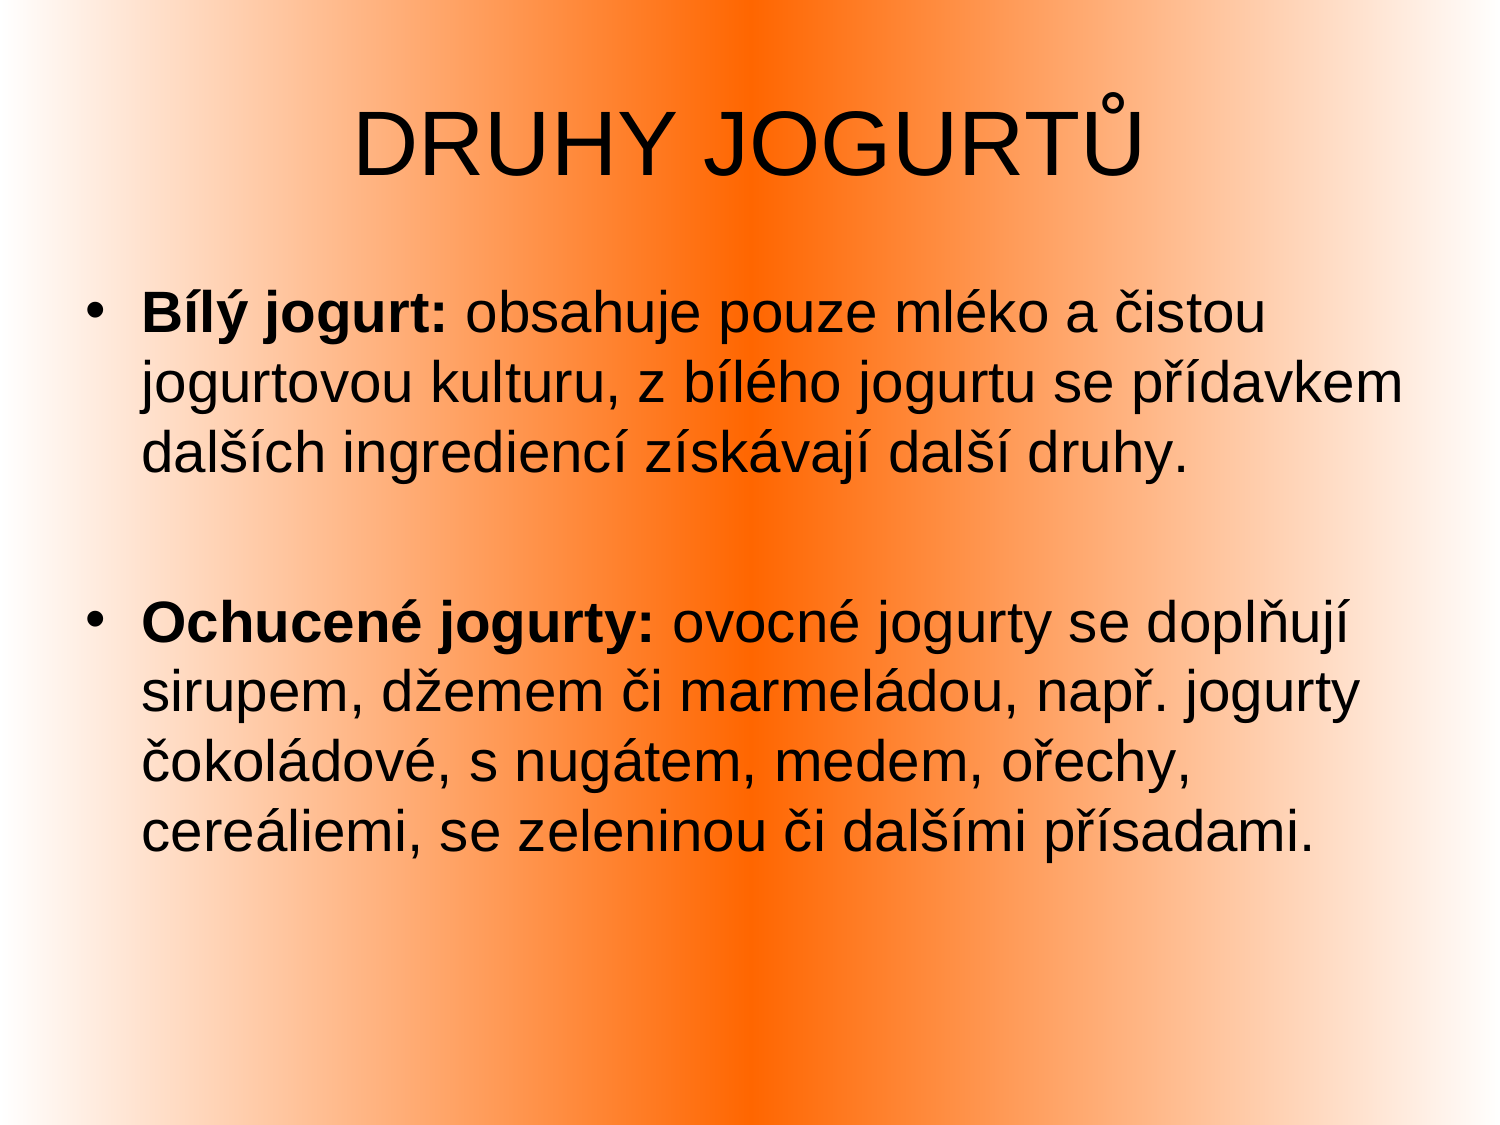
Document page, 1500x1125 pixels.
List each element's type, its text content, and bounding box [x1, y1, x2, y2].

list Bílý jogurt: obsahuje pouze mléko a čistou jogurtovou kulturu, z bílého jogurtu se přídavkem dalších ingrediencí získávají další druhy. Ochucené jogurty: ovocné jogurty se doplňují sirupem, džemem či marmeládou, např. jogurty čokoládové, s nugátem, medem, ořechy, cereáliemi, se zeleninou či dalšími přísadami. [70, 267, 1500, 1095]
title DRUHY JOGURTŮ [75, 45, 1426, 233]
